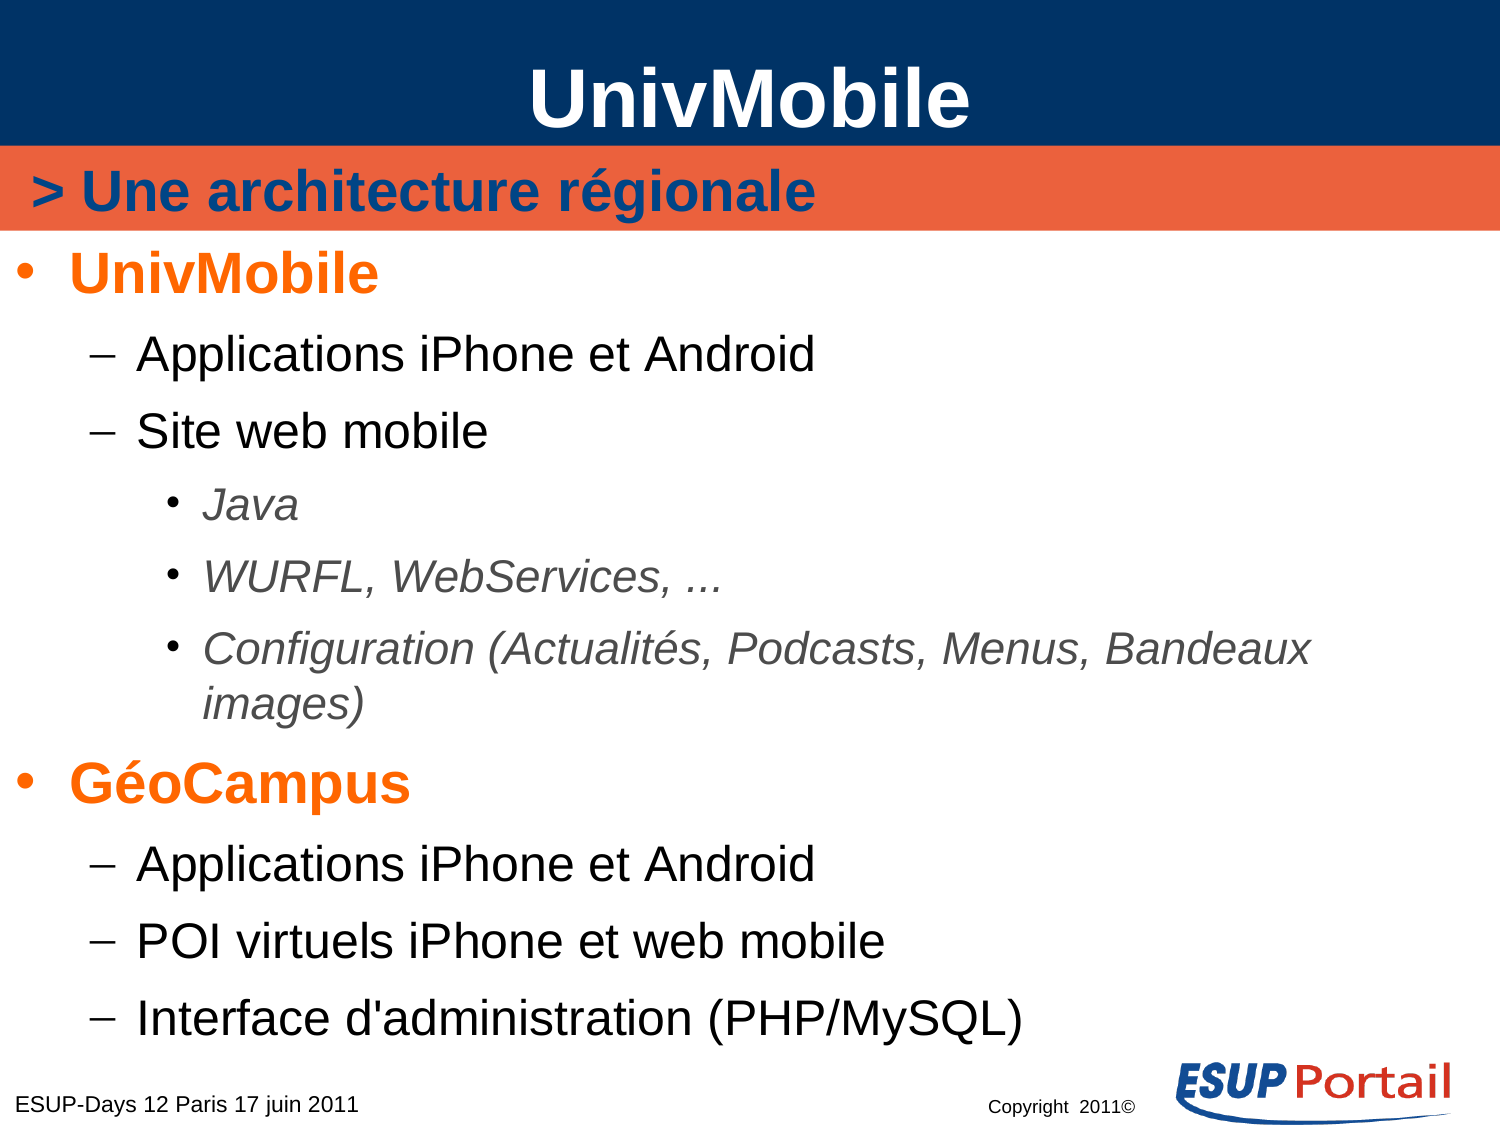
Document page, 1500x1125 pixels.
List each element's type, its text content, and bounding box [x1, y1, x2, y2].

text_box UnivMobile [0, 0, 1500, 145]
text_box ESUP-Days 12 Paris 17 juin 2011 [0, 1074, 632, 1125]
picture [1175, 1074, 1451, 1125]
text_box UnivMobile Applications iPhone et Android Site web mobile Java WURFL, WebServices, ... Configuration (Actualités, Podcasts, Menus, Bandeaux images) GéoCampus Applications iPhone et Android POI virtuels iPhone et web mobile Interface d'administration (PHP/MySQL) [0, 231, 1500, 1074]
text_box > Une architecture régionale [0, 145, 1500, 231]
